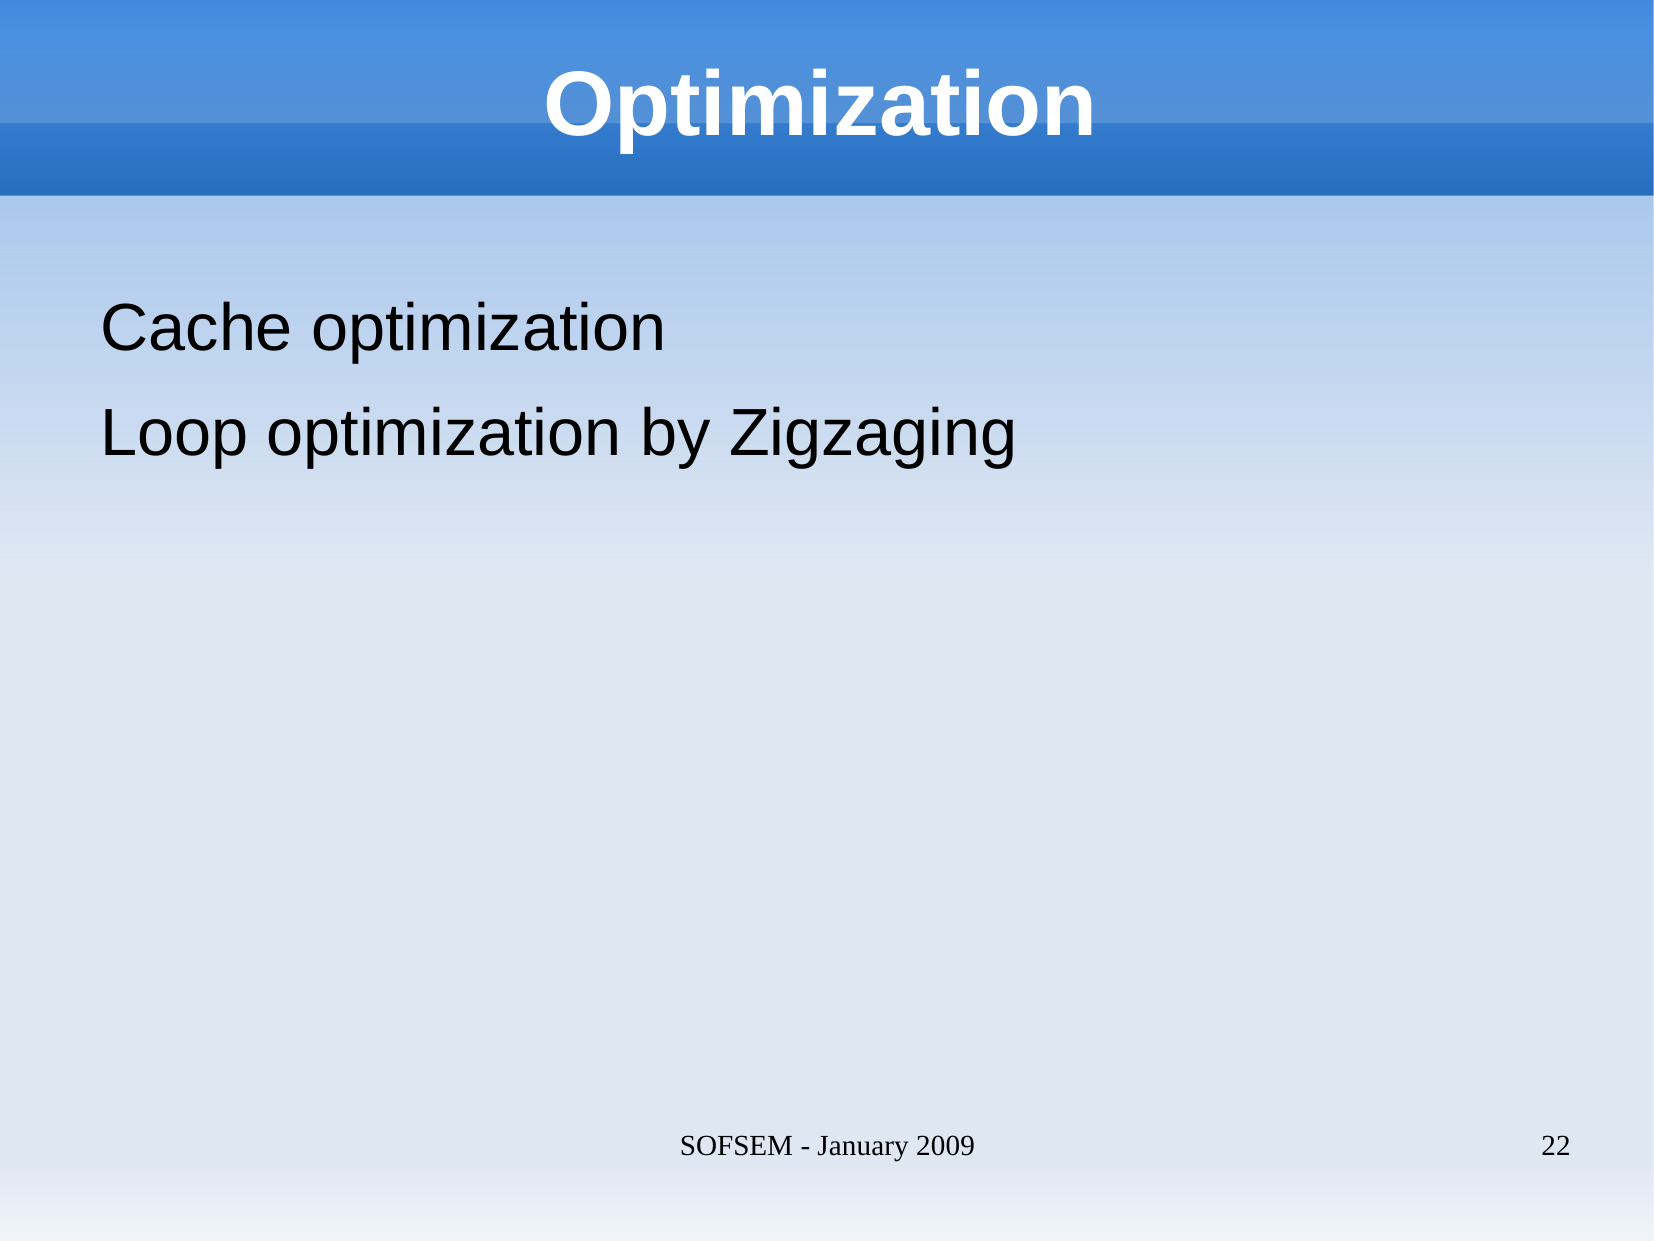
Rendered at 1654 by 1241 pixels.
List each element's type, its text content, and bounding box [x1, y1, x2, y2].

list Cache optimization Loop optimization by Zigzaging [82, 290, 1571, 1109]
picture [0, 0, 1654, 1241]
title Optimization [76, 0, 1565, 208]
